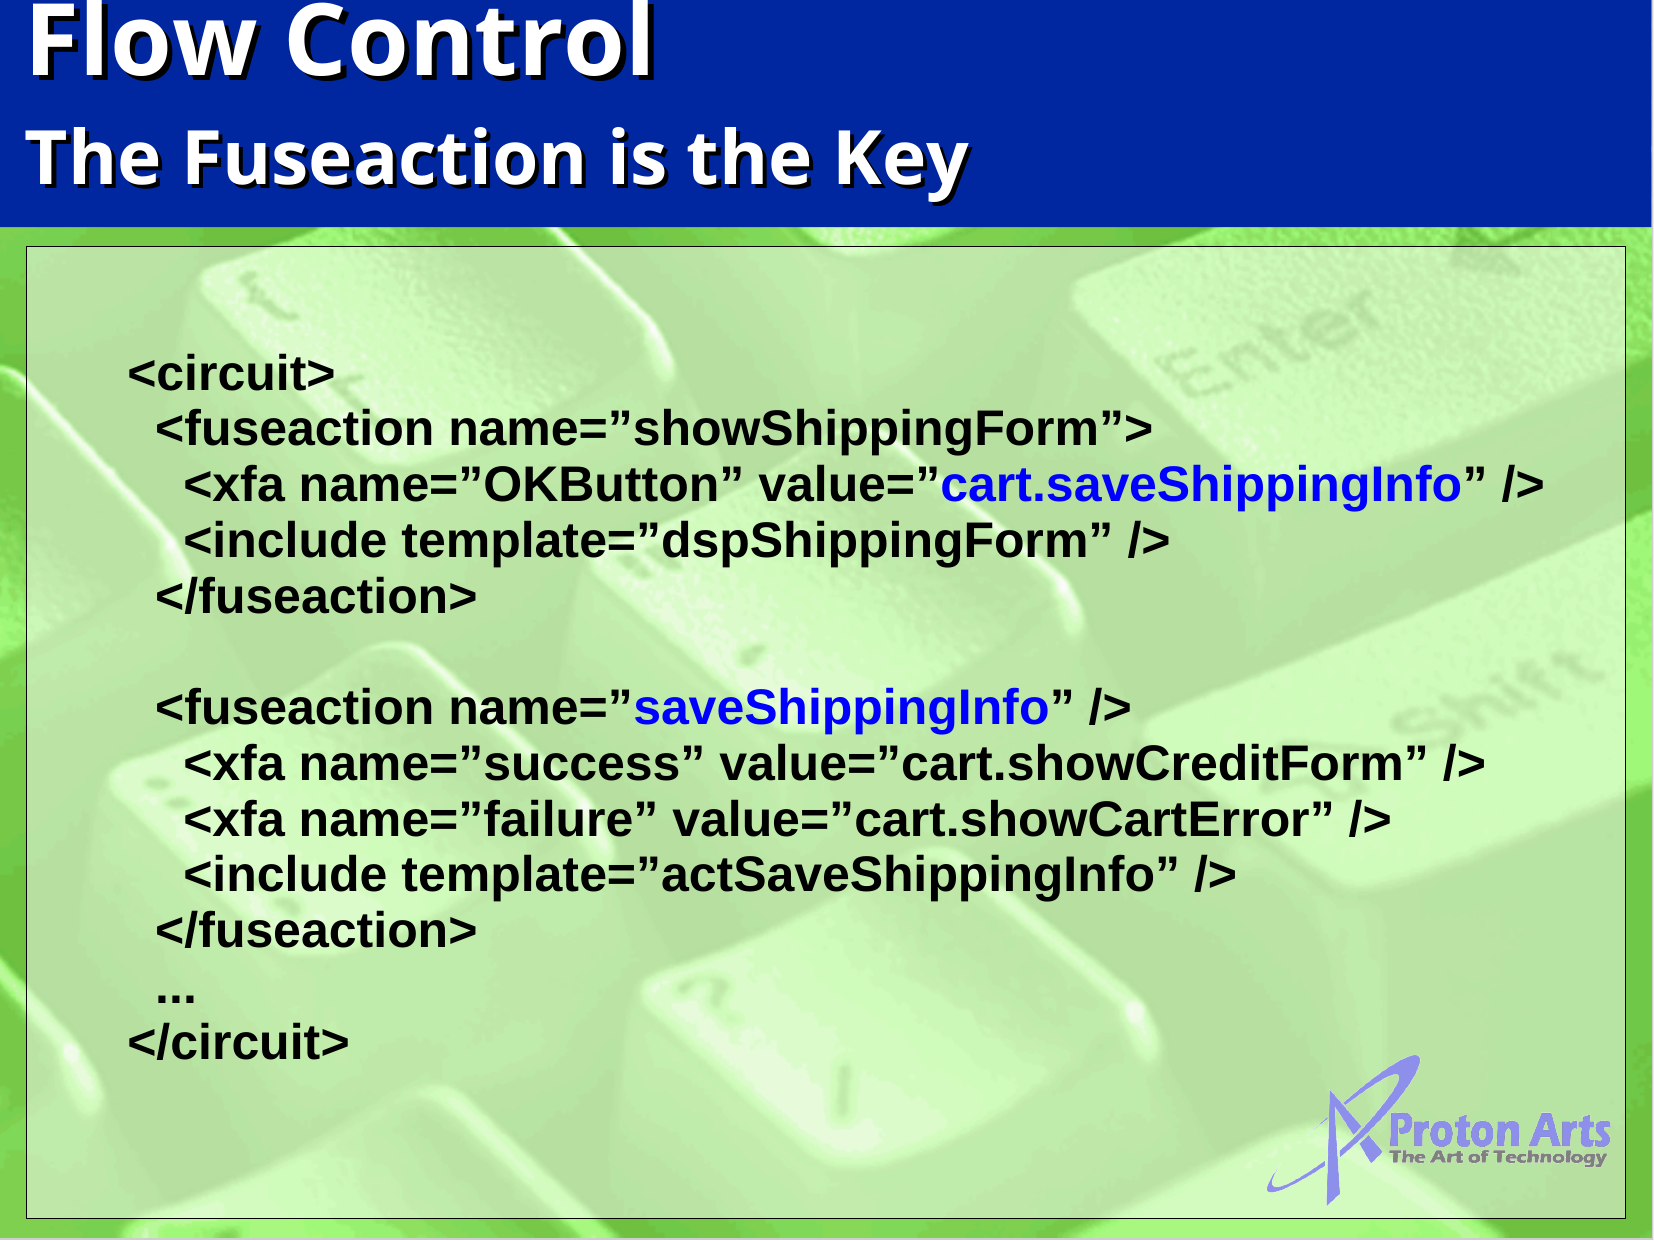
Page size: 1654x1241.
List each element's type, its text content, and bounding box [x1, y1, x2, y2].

text_box <circuit> <fuseaction name=”showShippingForm”> <xfa name=”OKButton” value=”cart.saveShippingInfo” /> <include template=”dspShippingForm” /> </fuseaction> <fuseaction name=”saveShippingInfo” /> <xfa name=”success” value=”cart.showCreditForm” /> <xfa name=”failure” value=”cart.showCartError” /> <include template=”actSaveShippingInfo” /> </fuseaction> ... </circuit> [112, 337, 1576, 1094]
title Flow Control The Fuseaction is the Key [24, 0, 1425, 216]
picture [0, 228, 1652, 1238]
